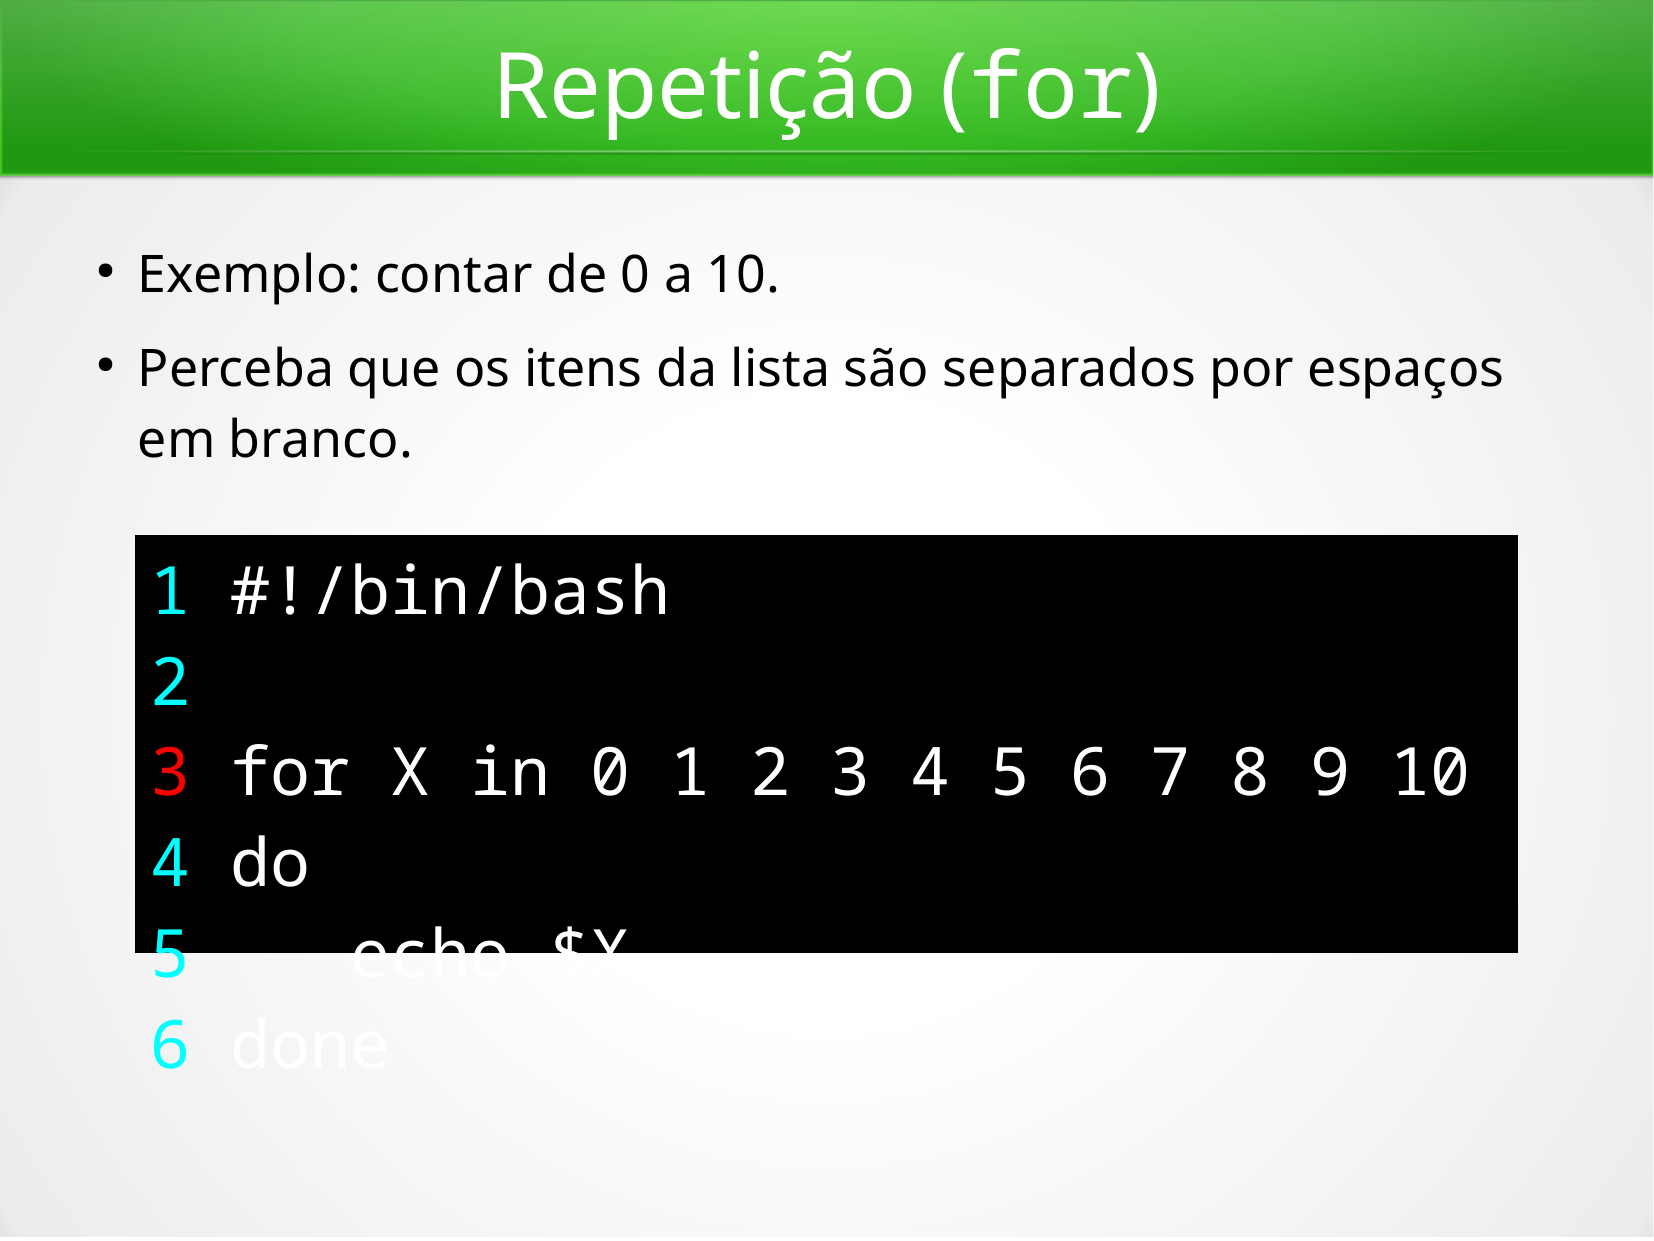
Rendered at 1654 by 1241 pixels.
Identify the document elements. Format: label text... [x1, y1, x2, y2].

list Exemplo: contar de 0 a 10. Perceba que os itens da lista são separados por espaços em branco. [82, 237, 1571, 473]
picture [0, 0, 1654, 1237]
title Repetição (for) [82, 11, 1571, 154]
text_box 1 #!/bin/bash 2 3 for X in 0 1 2 3 4 5 6 7 8 9 10 4 do 5 echo $X 6 done [135, 535, 1518, 953]
